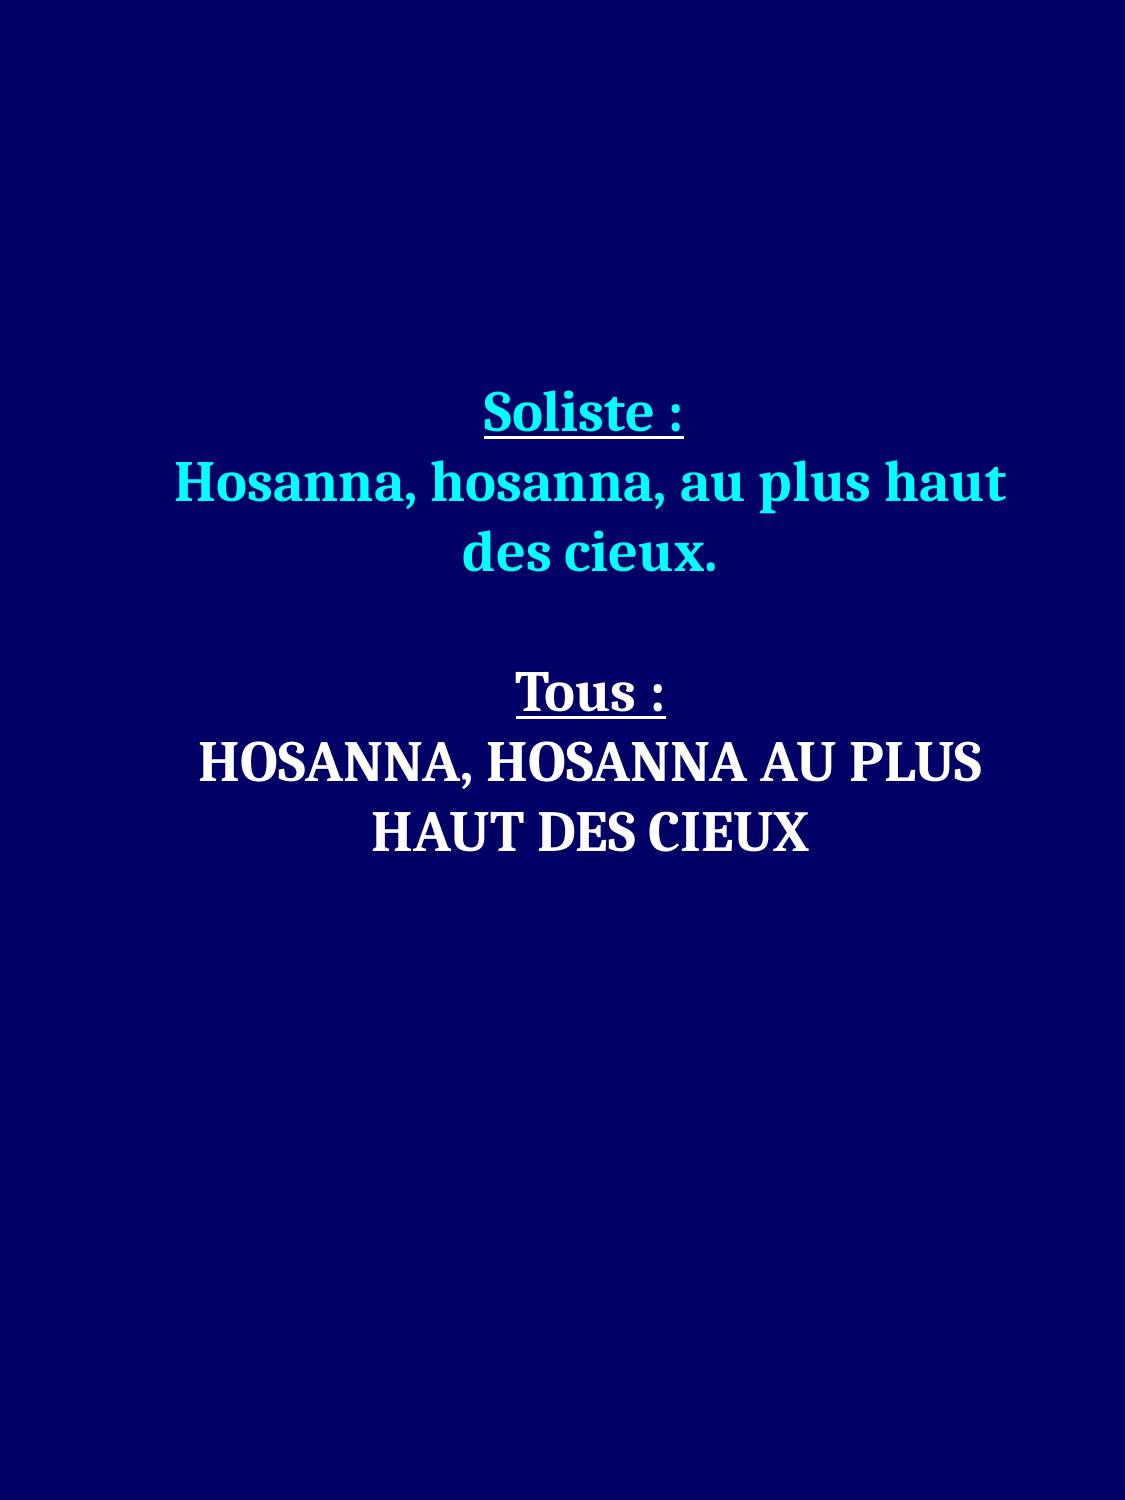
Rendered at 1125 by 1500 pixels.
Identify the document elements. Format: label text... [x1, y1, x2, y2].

text_box Soliste : Hosanna, hosanna, au plus haut des cieux. Tous : HOSANNA, HOSANNA AU PLUS HAUT DES CIEUX [153, 366, 1028, 871]
